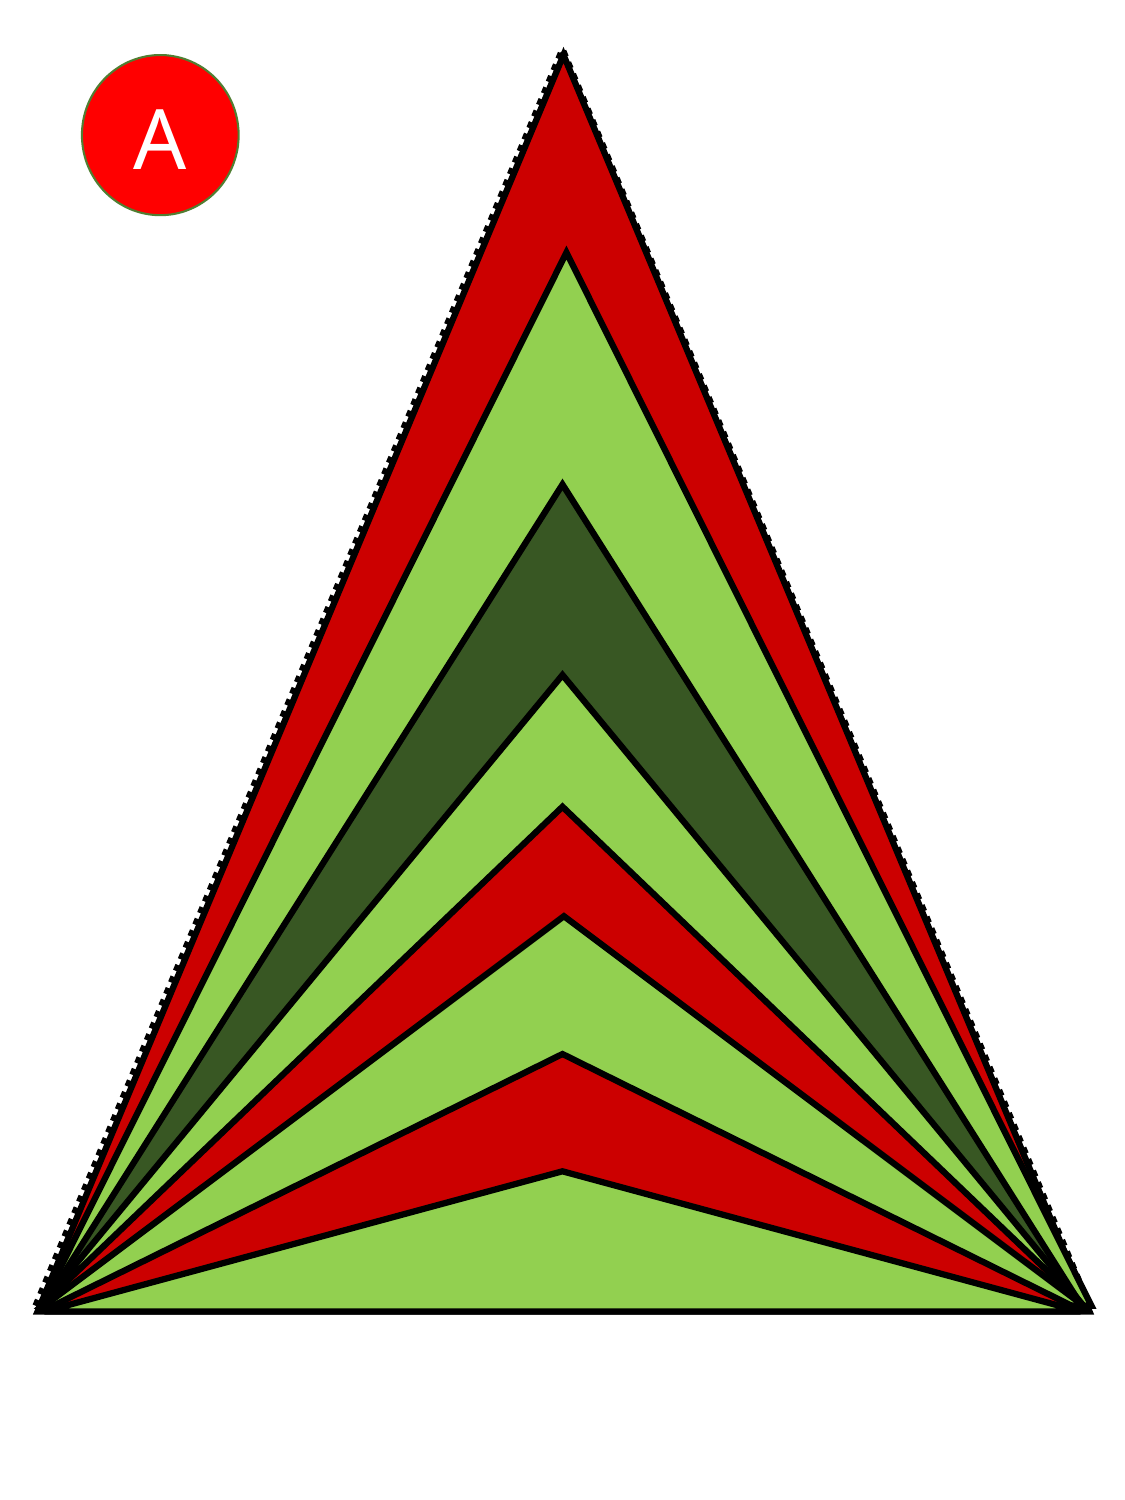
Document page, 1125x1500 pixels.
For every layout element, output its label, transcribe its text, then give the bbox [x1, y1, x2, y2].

text_box A [81, 55, 239, 216]
text_box [35, 49, 1092, 1312]
